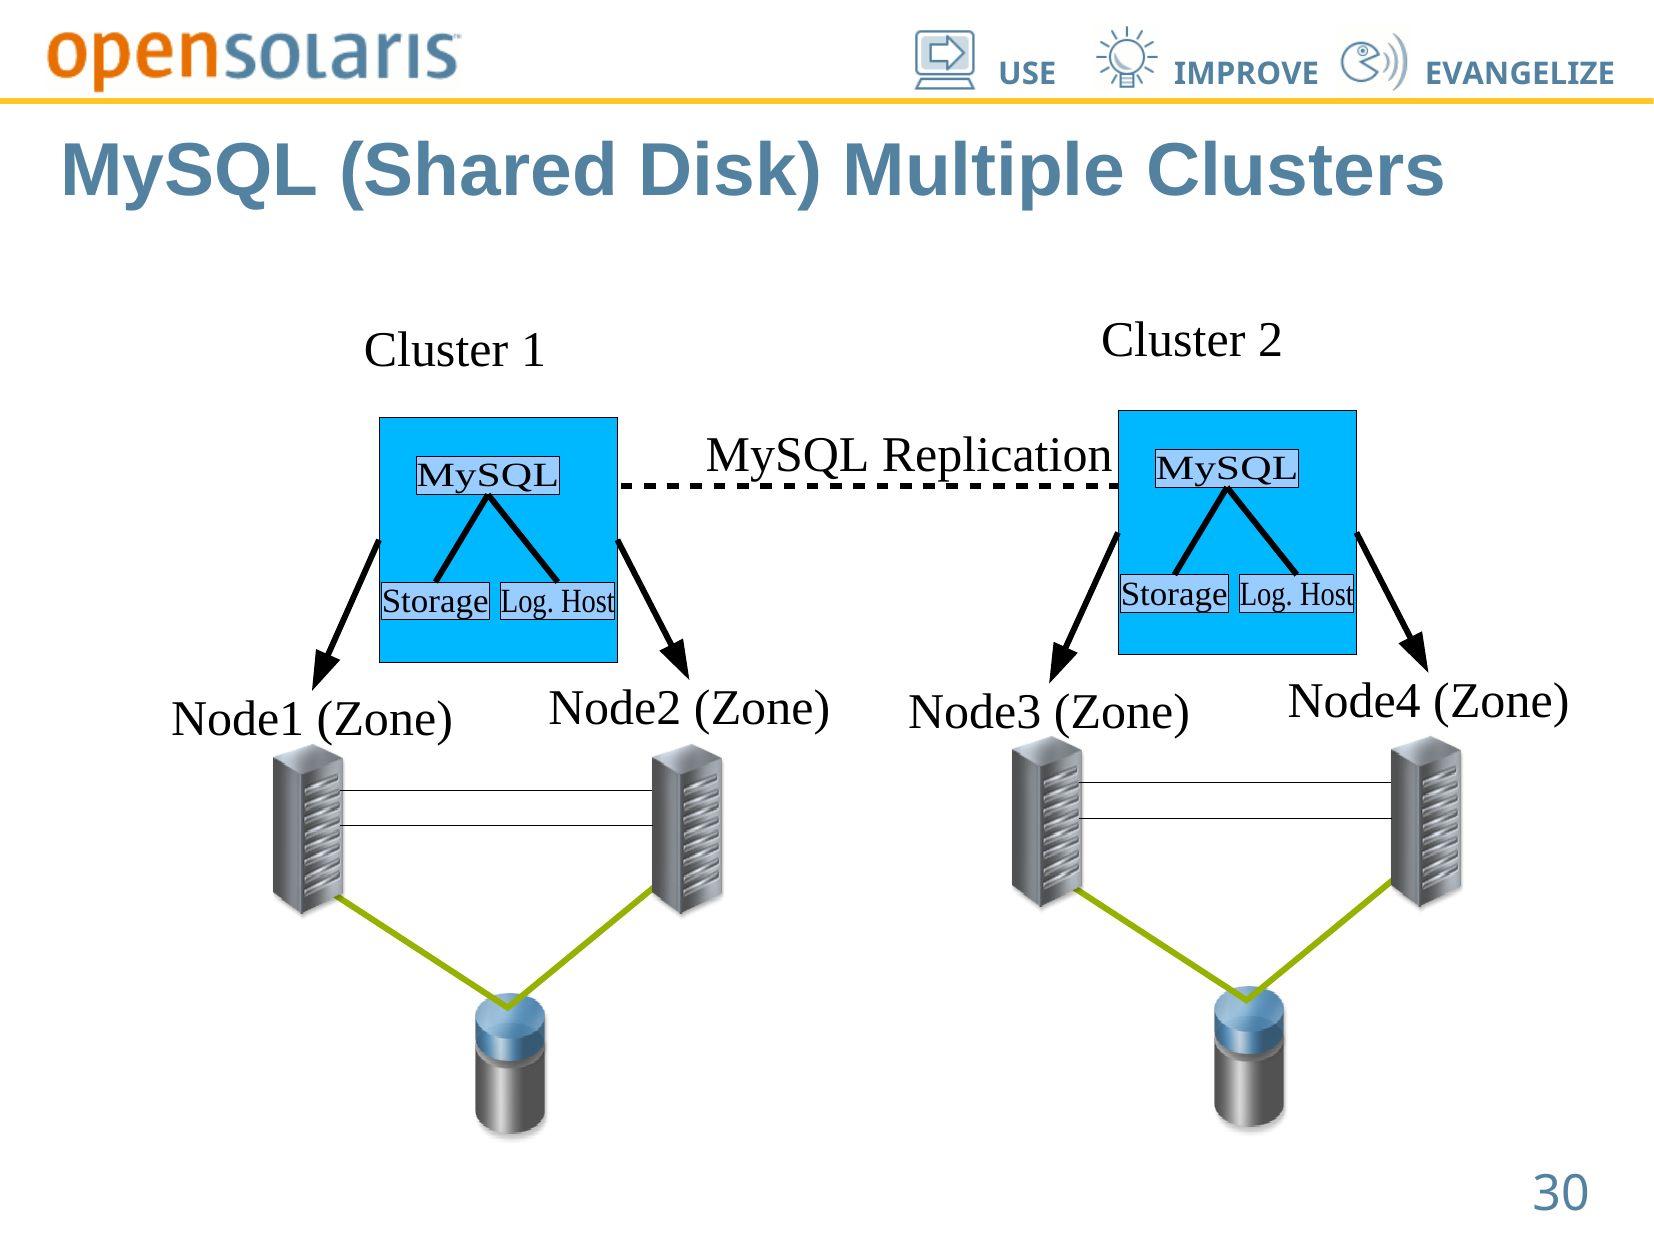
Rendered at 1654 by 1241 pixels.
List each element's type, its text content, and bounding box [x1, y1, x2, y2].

text_box Cluster 1 [363, 321, 702, 377]
picture [1213, 985, 1289, 1139]
picture [46, 31, 462, 94]
text_box Node3 (Zone) [908, 683, 1191, 739]
picture [491, 992, 520, 1003]
picture [1390, 734, 1465, 915]
picture [1231, 985, 1259, 996]
text_box Node1 (Zone) [170, 690, 454, 747]
text_box Log. Host [1239, 574, 1354, 613]
title MySQL (Shared Disk) Multiple Clusters [60, 124, 1534, 214]
picture [1011, 739, 1086, 915]
text_box Cluster 2 [1101, 312, 1440, 368]
text_box [379, 417, 618, 663]
picture [272, 747, 347, 922]
text_box Node4 (Zone) [1287, 672, 1570, 729]
picture [1336, 24, 1412, 98]
picture [1093, 23, 1161, 91]
text_box Storage [1120, 574, 1229, 613]
picture [651, 742, 726, 922]
text_box MySQL Replication [705, 426, 1112, 483]
text_box Node2 (Zone) [548, 680, 831, 736]
text_box MySQL [416, 456, 560, 495]
text_box Storage [381, 582, 490, 620]
picture [907, 22, 983, 98]
text_box [1118, 410, 1357, 655]
text_box Log. Host [500, 582, 615, 620]
picture [474, 992, 550, 1146]
text_box MySQL [1155, 449, 1299, 488]
